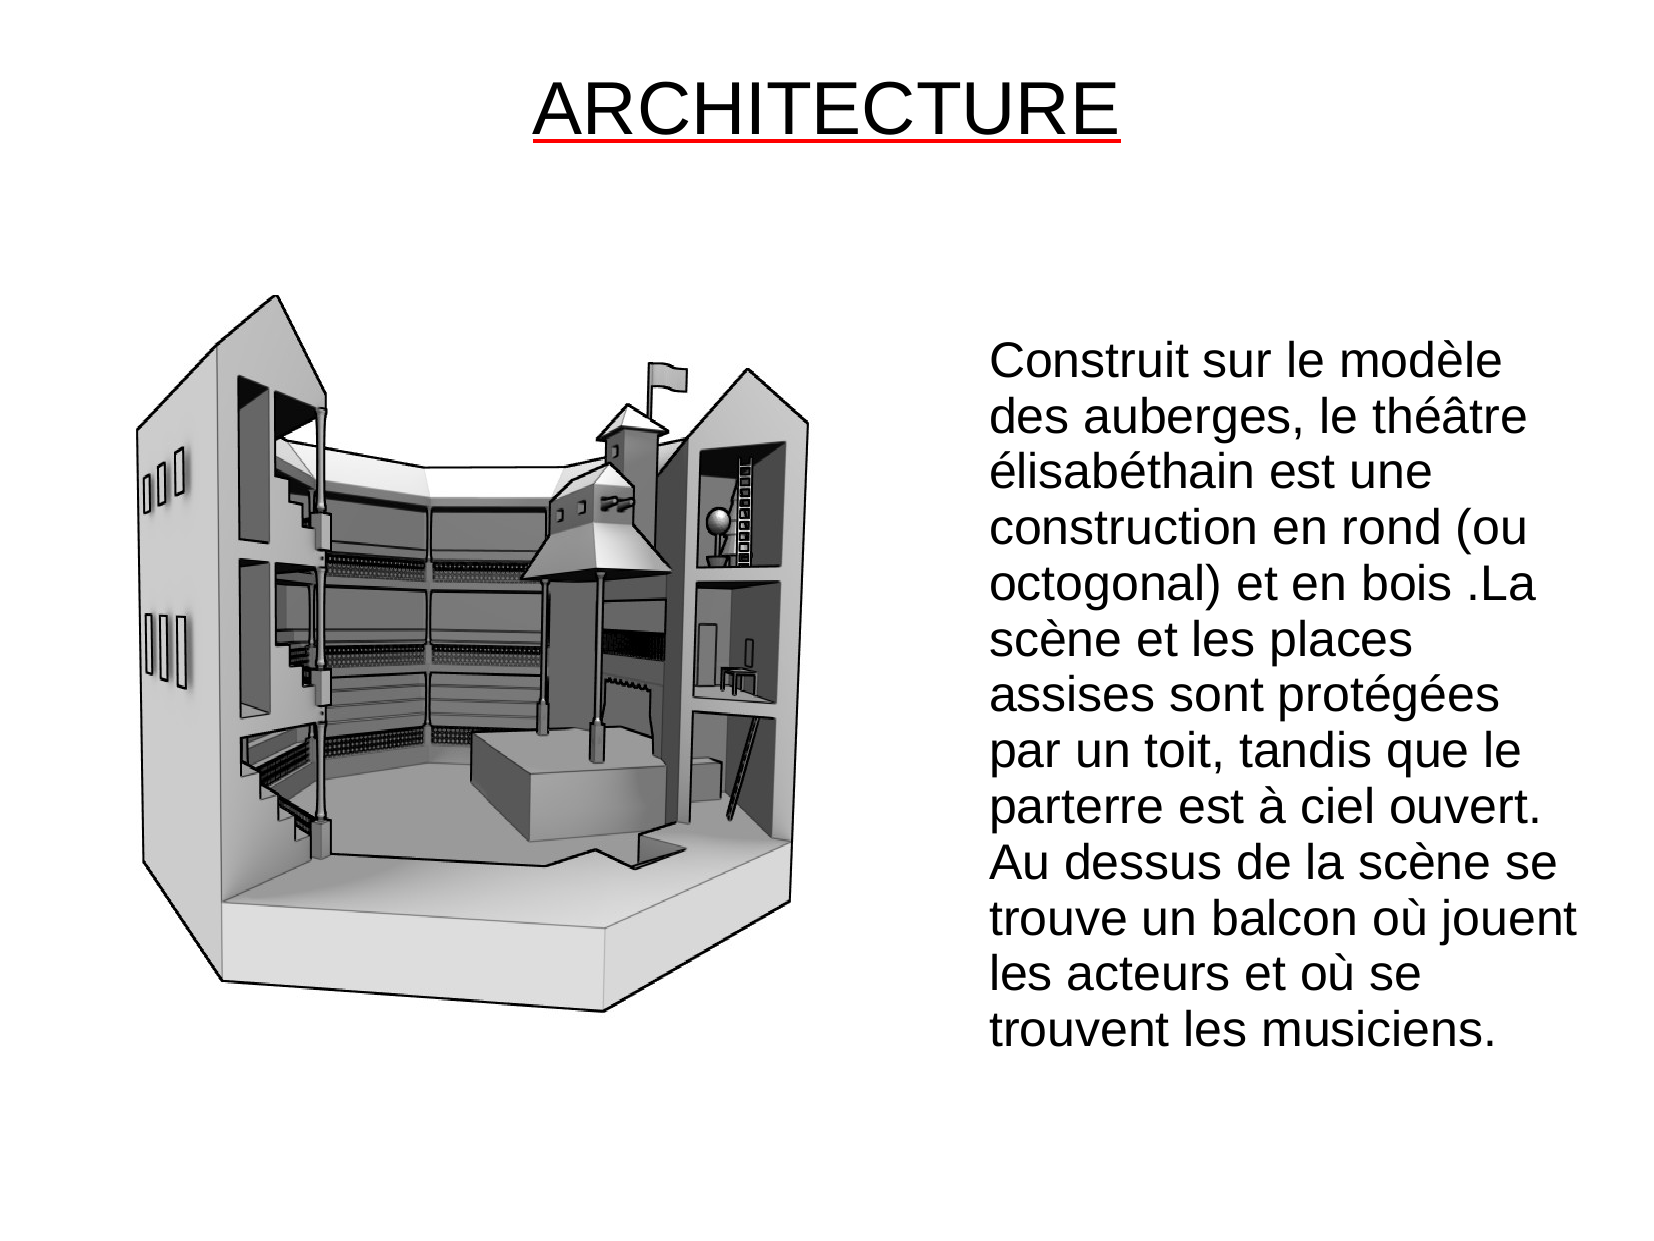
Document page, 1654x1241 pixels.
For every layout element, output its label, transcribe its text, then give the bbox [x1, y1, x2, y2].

text_box Construit sur le modèle des auberges, le théâtre élisabéthain est une construction en rond (ou octogonal) et en bois .La scène et les places assises sont protégées par un toit, tandis que le parterre est à ciel ouvert. Au dessus de la scène se trouve un balcon où jouent les acteurs et où se trouvent les musiciens. [974, 324, 1595, 1065]
picture [88, 295, 886, 1028]
text_box ARCHITECTURE [59, 59, 1595, 158]
